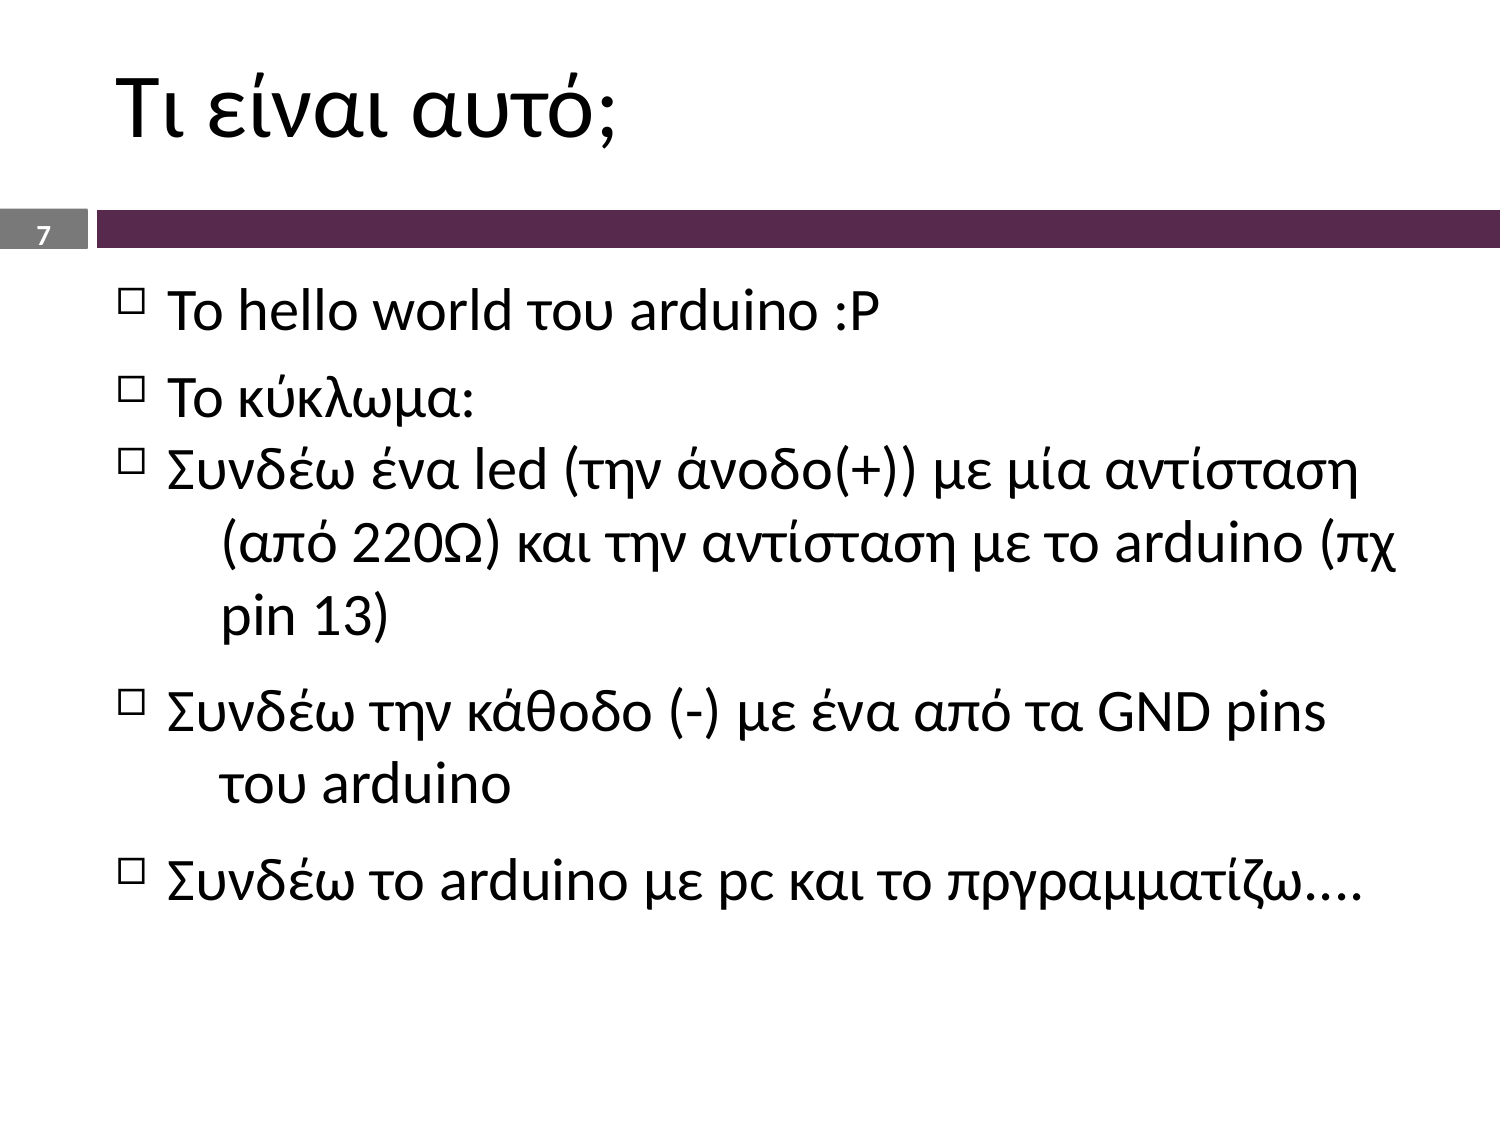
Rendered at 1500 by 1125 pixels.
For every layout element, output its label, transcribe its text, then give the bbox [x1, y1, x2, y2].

text_box [0, 208, 88, 249]
title Τι είναι αυτό; [100, 19, 1438, 182]
list Το hello world του arduino :P Το κύκλωμα: Συνδέω ένα led (την άνοδο(+)) με μία αντίσταση (από 220Ω) και την αντίσταση με το arduino (πχ pin 13) Συνδέω την κάθοδο (-) με ένα από τα GND pins του arduino Συνδέω το arduino με pc και το πργραμματίζω.... [100, 262, 1438, 1000]
